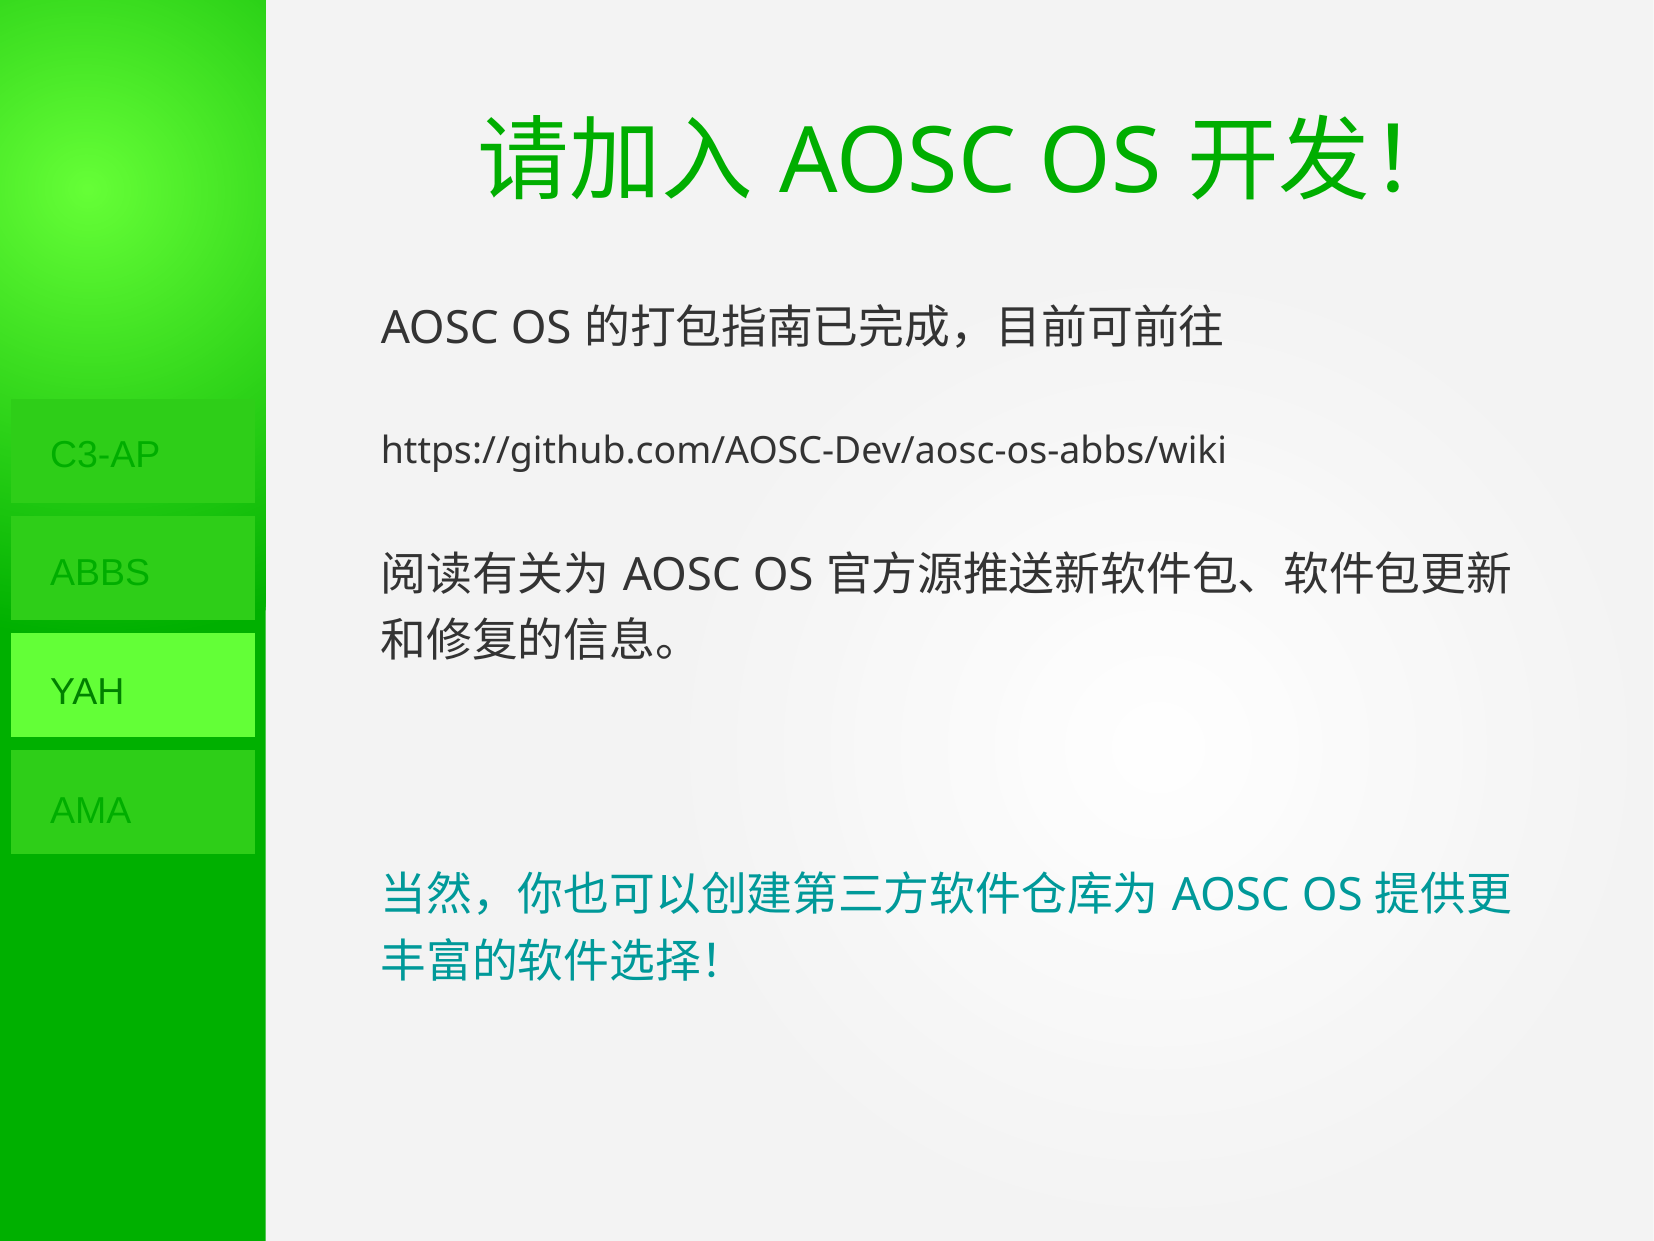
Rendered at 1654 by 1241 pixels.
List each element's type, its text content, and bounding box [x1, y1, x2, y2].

text_box ABBS [35, 539, 252, 607]
text_box AOSC OS的打包指南已完成，目前可前往 https://github.com/AOSC-Dev/aosc-os-abbs/wiki 阅读有关为AOSC OS官方源推送新软件包、软件包更新和修复的信息。 当然，你也可以创建第三方软件仓库为AOSC OS提供更丰富的软件选择！ [366, 283, 1536, 1035]
text_box YAH [35, 658, 265, 725]
text_box C3-AP [35, 420, 319, 488]
text_box AMA [35, 776, 292, 844]
title 请加入AOSC OS开发！ [463, 17, 1477, 283]
